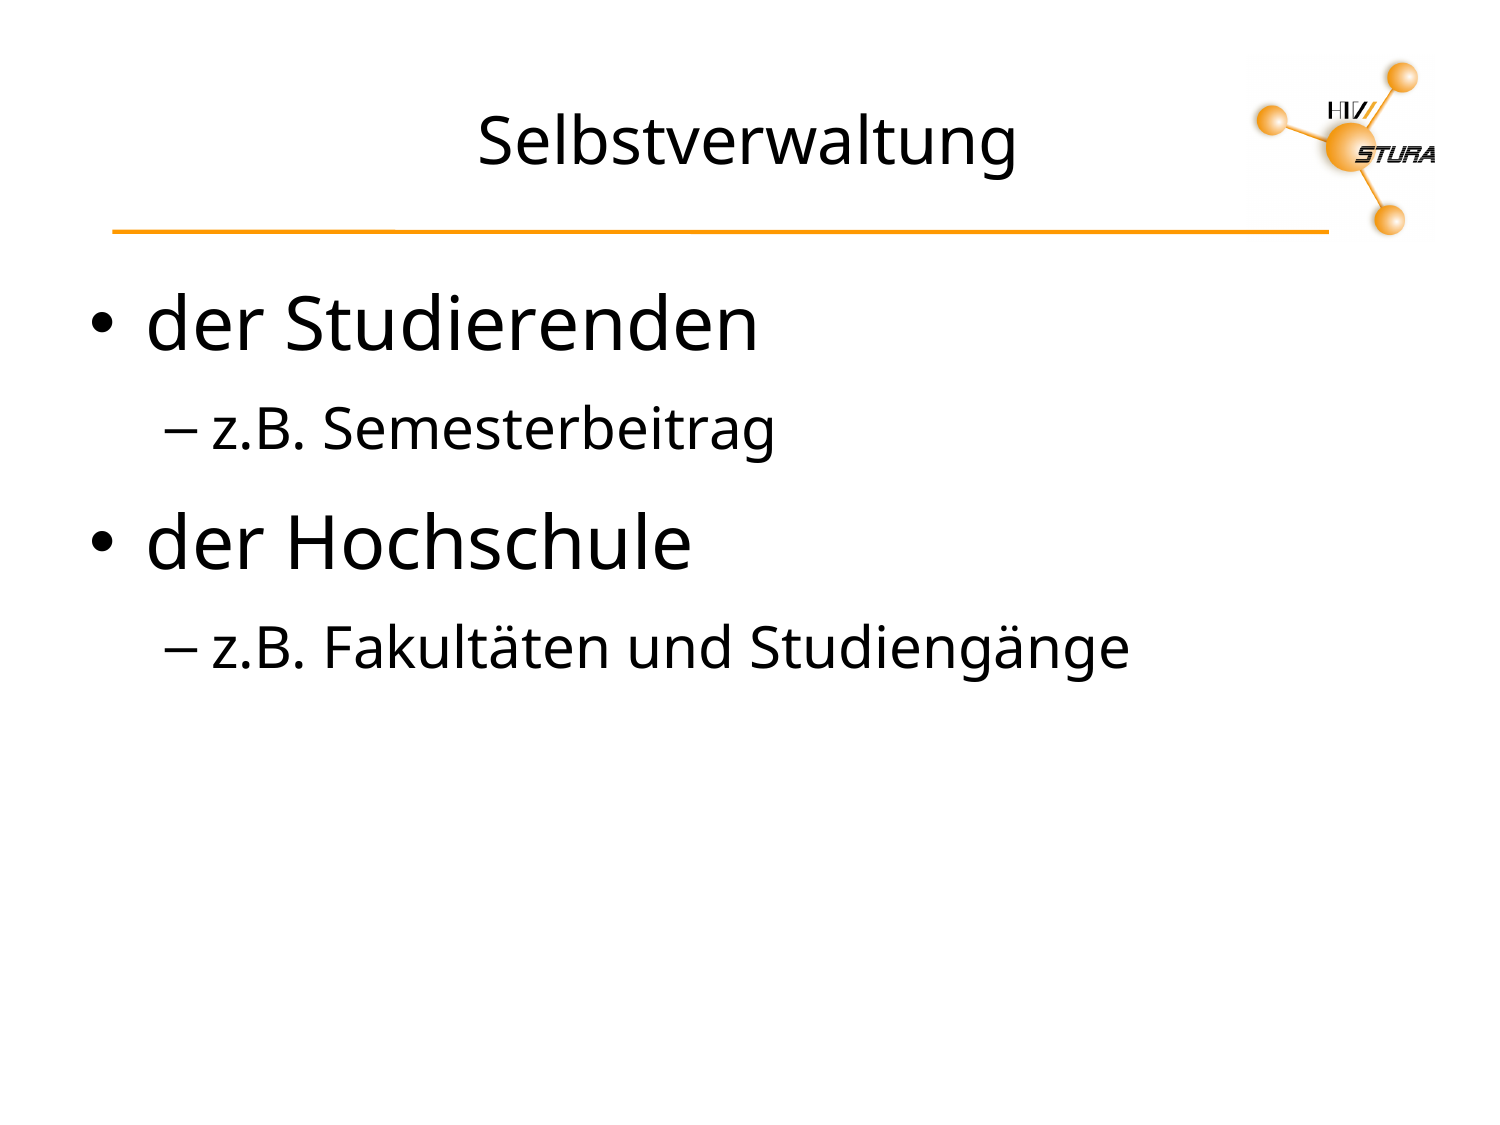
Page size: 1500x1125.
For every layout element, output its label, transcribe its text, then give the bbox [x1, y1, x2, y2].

picture [1246, 54, 1435, 242]
title Selbstverwaltung [74, 45, 1424, 233]
list der Studierenden z.B. Semesterbeitrag der Hochschule z.B. Fakultäten und Studiengänge [75, 262, 1426, 894]
